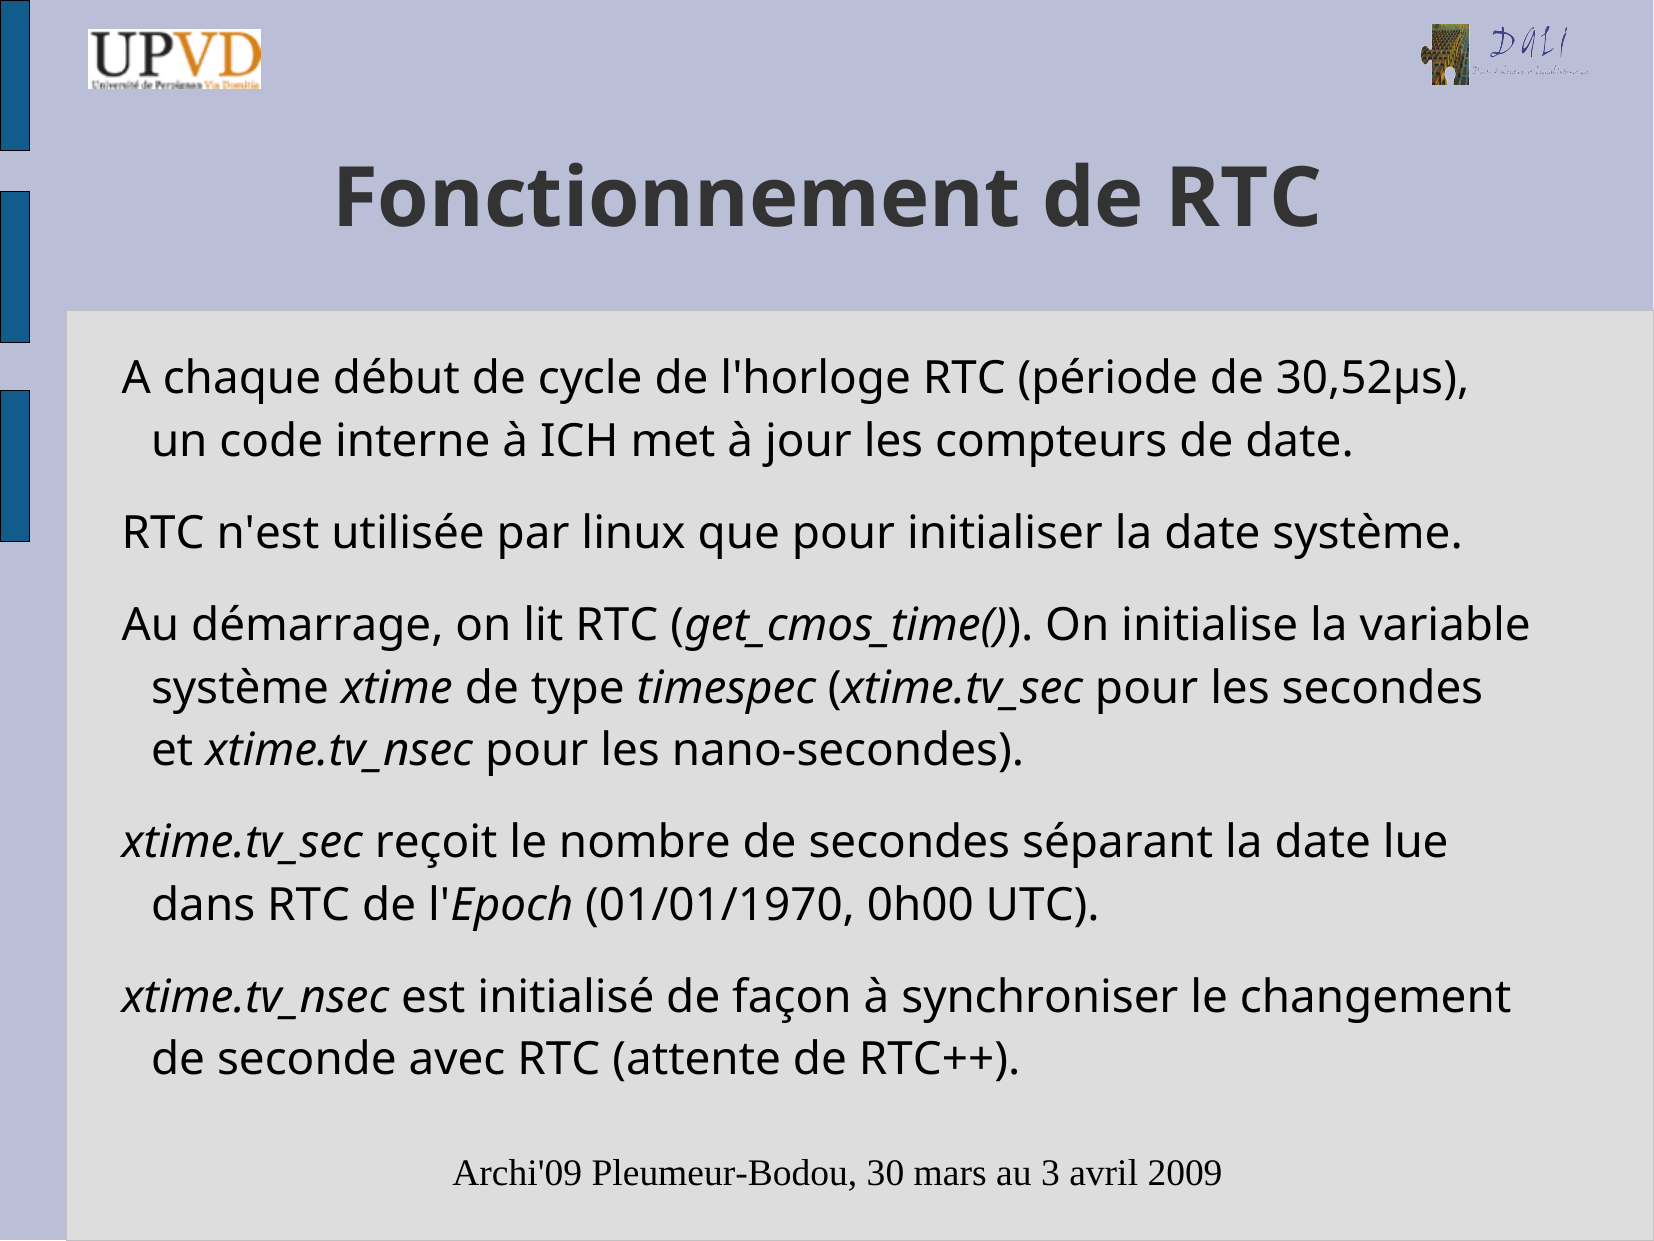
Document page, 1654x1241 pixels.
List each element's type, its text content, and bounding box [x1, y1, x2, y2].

text_box Archi'09 Pleumeur-Bodou, 30 mars au 3 avril 2009 [452, 1151, 1226, 1204]
picture [1420, 24, 1593, 85]
list A chaque début de cycle de l'horloge RTC (période de 30,52µs), un code interne à ICH met à jour les compteurs de date. RTC n'est utilisée par linux que pour initialiser la date système. Au démarrage, on lit RTC (get_cmos_time()). On initialise la variable système xtime de type timespec (xtime.tv_sec pour les secondes et xtime.tv_nsec pour les nano-secondes). xtime.tv_sec reçoit le nombre de secondes séparant la date lue dans RTC de l'Epoch (01/01/1970, 0h00 UTC). xtime.tv_nsec est initialisé de façon à synchroniser le changement de seconde avec RTC (attente de RTC++). [121, 344, 1534, 1127]
picture [88, 29, 261, 89]
title Fonctionnement de RTC [121, 91, 1534, 299]
